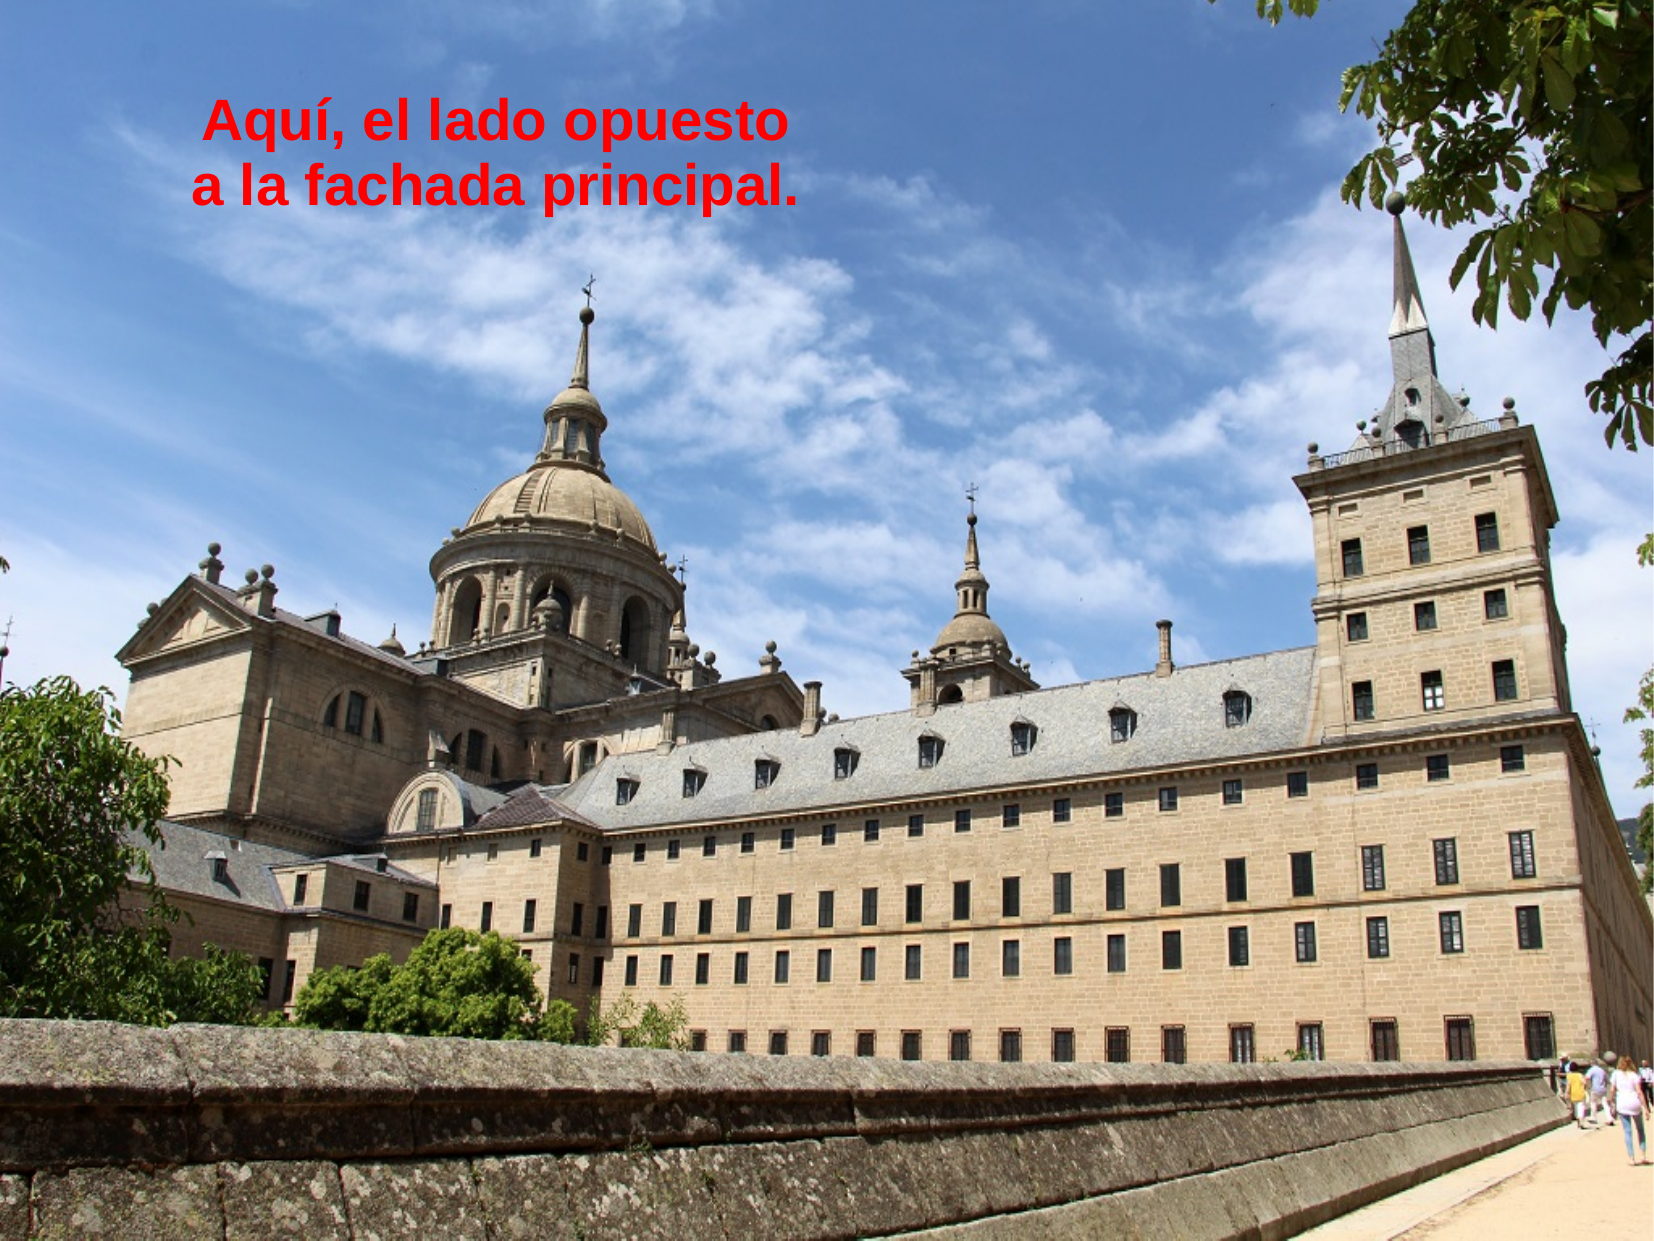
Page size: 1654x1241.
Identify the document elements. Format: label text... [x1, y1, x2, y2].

title Aquí, el lado opuesto a la fachada principal. [82, 49, 910, 257]
picture [0, 0, 1654, 1241]
